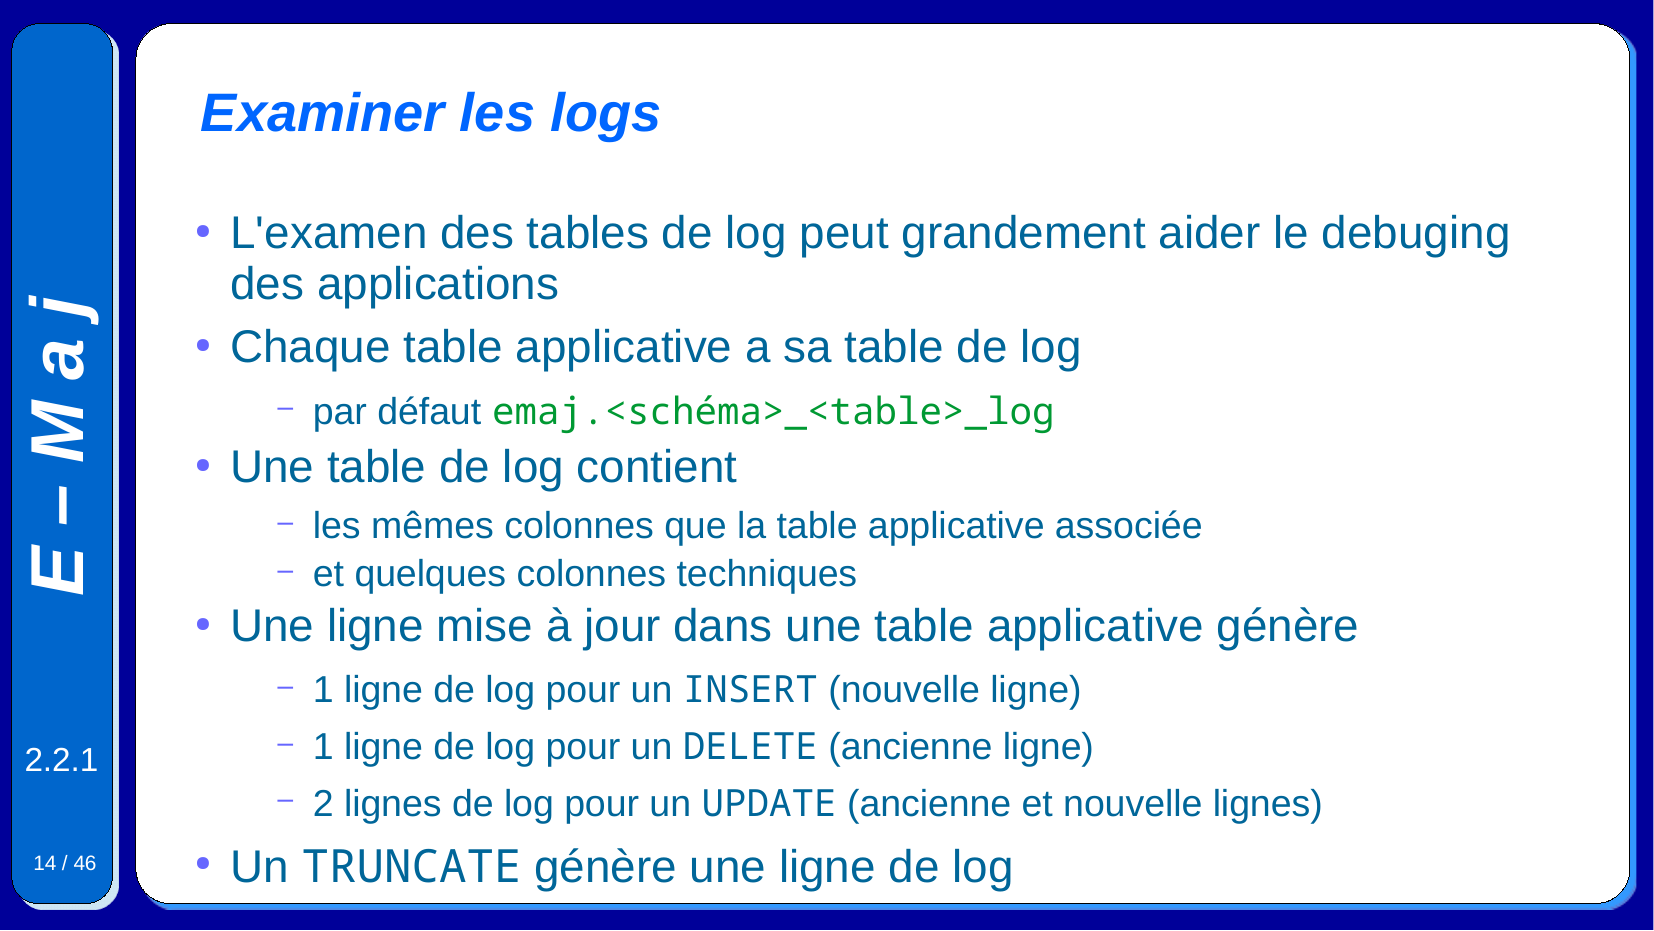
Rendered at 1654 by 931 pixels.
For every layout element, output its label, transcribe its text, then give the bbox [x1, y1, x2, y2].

list L'examen des tables de log peut grandement aider le debuging des applications Chaque table applicative a sa table de log par défaut emaj.<schéma>_<table>_log Une table de log contient les mêmes colonnes que la table applicative associée et quelques colonnes techniques Une ligne mise à jour dans une table applicative génère 1 ligne de log pour un INSERT (nouvelle ligne) 1 ligne de log pour un DELETE (ancienne ligne) 2 lignes de log pour un UPDATE (ancienne et nouvelle lignes) Un TRUNCATE génère une ligne de log [177, 206, 1587, 867]
title Examiner les logs [200, 34, 1575, 191]
